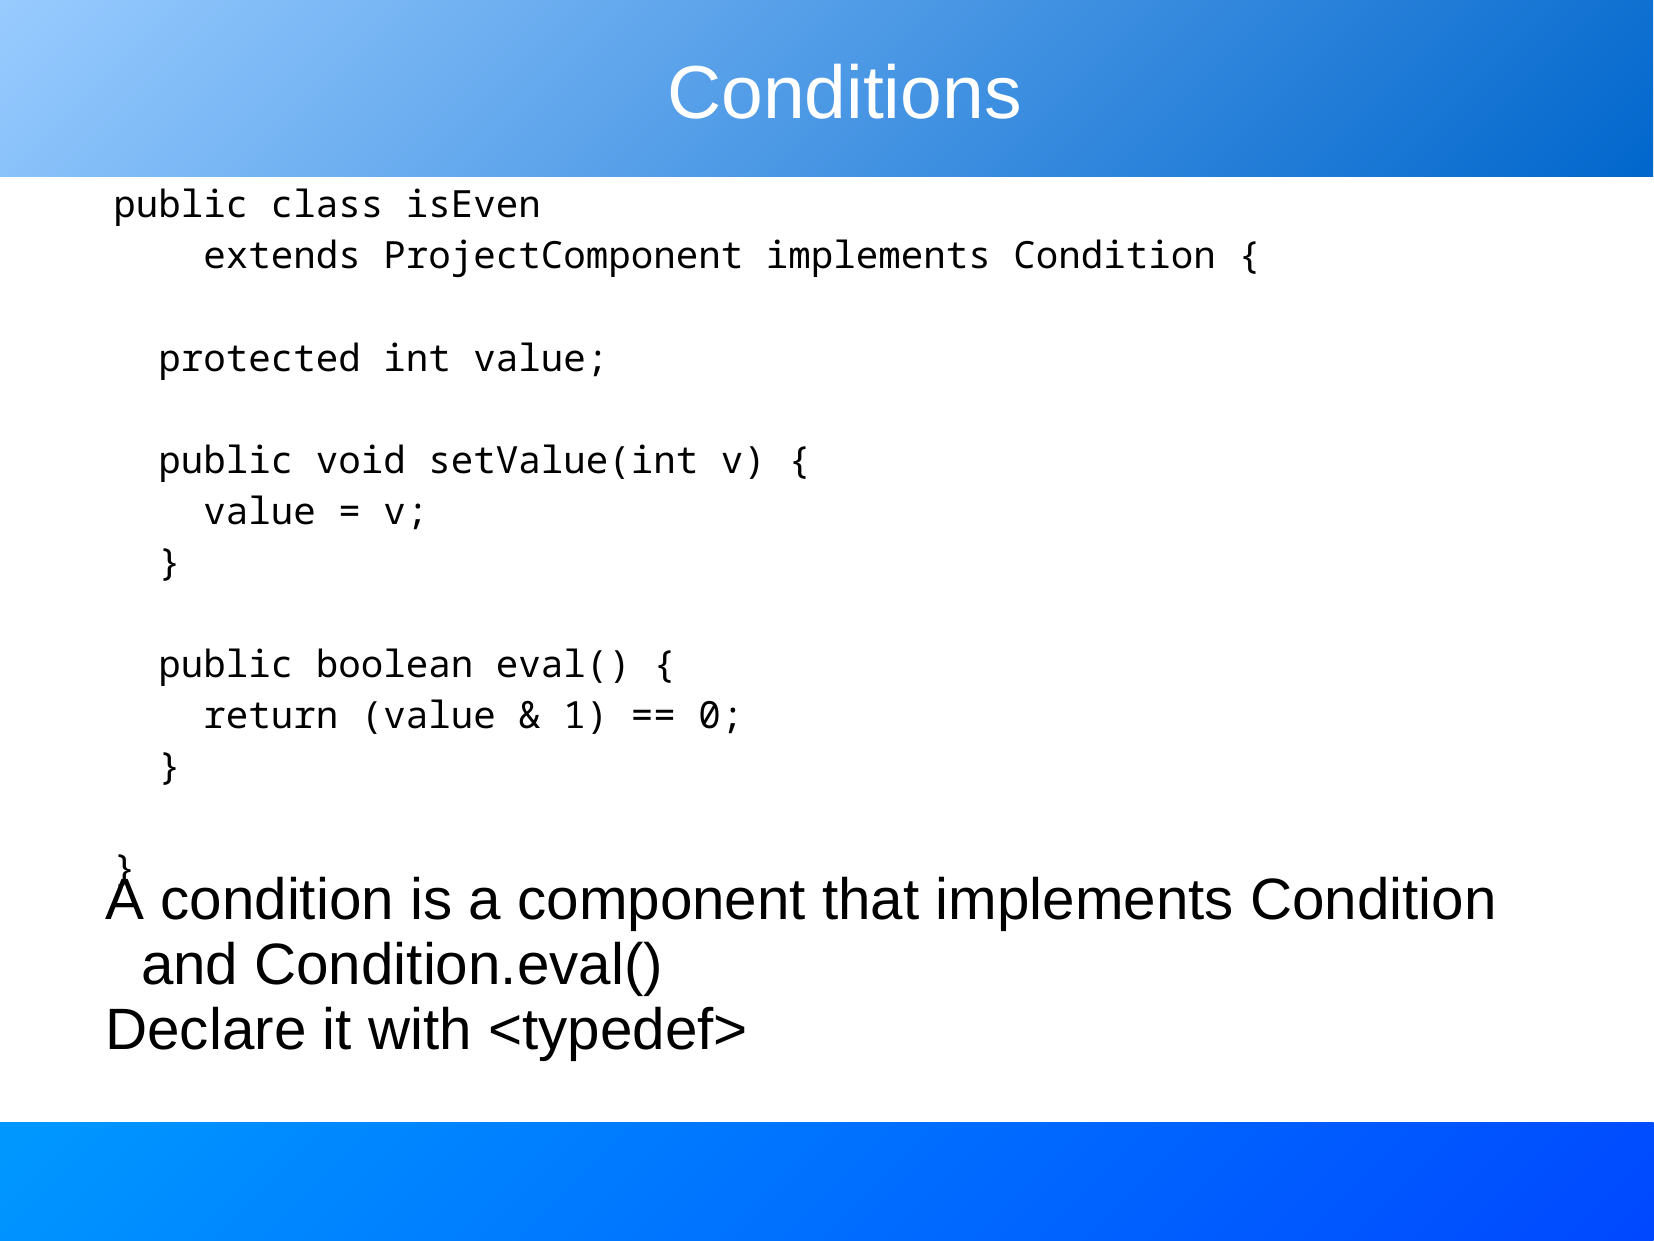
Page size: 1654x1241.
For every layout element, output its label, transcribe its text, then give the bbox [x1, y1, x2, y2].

title Conditions [82, 22, 1571, 163]
list A condition is a component that implements Condition and Condition.eval() Declare it with <typedef> [70, 866, 1516, 1061]
text_box public class isEven extends ProjectComponent implements Condition { protected int value; public void setValue(int v) { value = v; } public boolean eval() { return (value & 1) == 0; } } [98, 223, 1598, 847]
